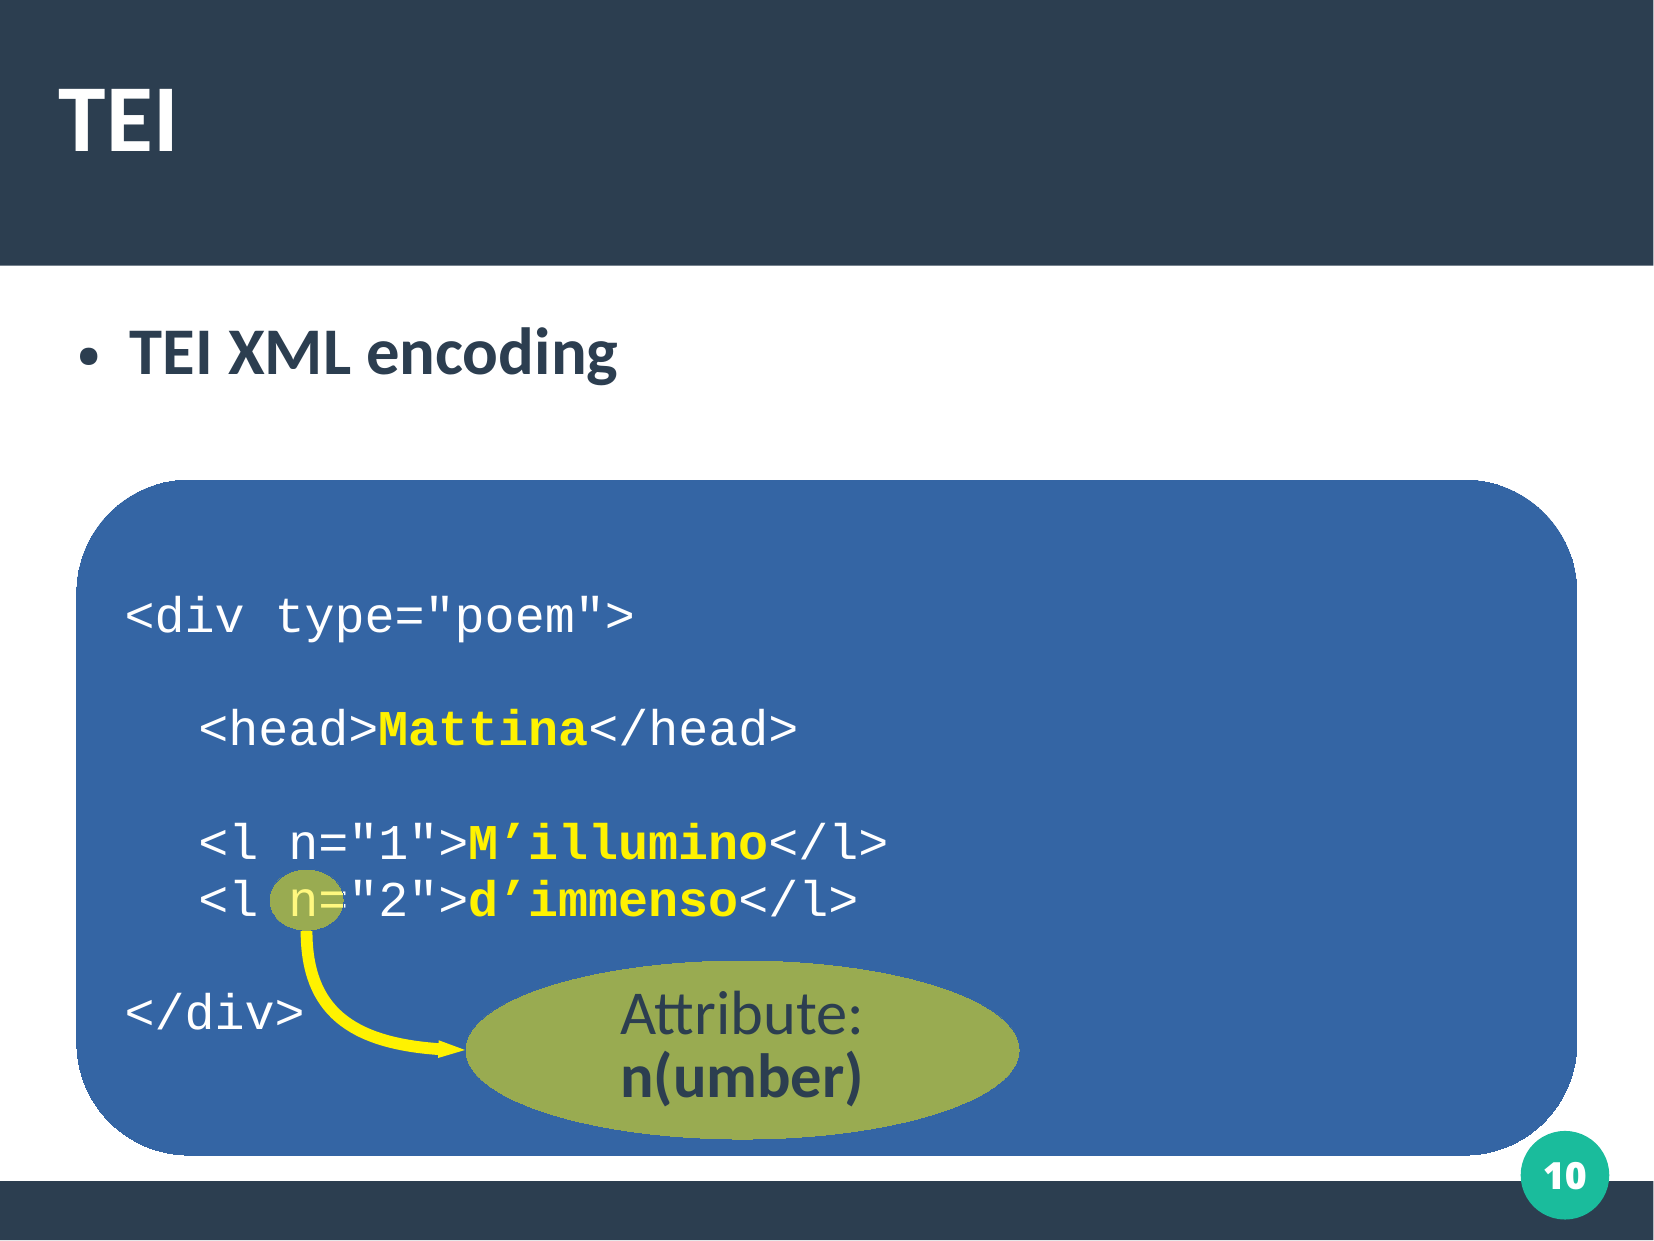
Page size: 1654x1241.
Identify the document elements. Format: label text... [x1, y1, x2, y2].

list TEI XML encoding [59, 324, 1577, 406]
text_box Attribute: n(umber) [465, 960, 1021, 1141]
title TEI [59, 49, 1595, 207]
text_box [269, 869, 345, 931]
text_box <div type="poem"> <head>Mattina</head> <l n="1">M’illumino</l> <l n="2">d’immenso</l> </div> [76, 480, 1577, 1156]
